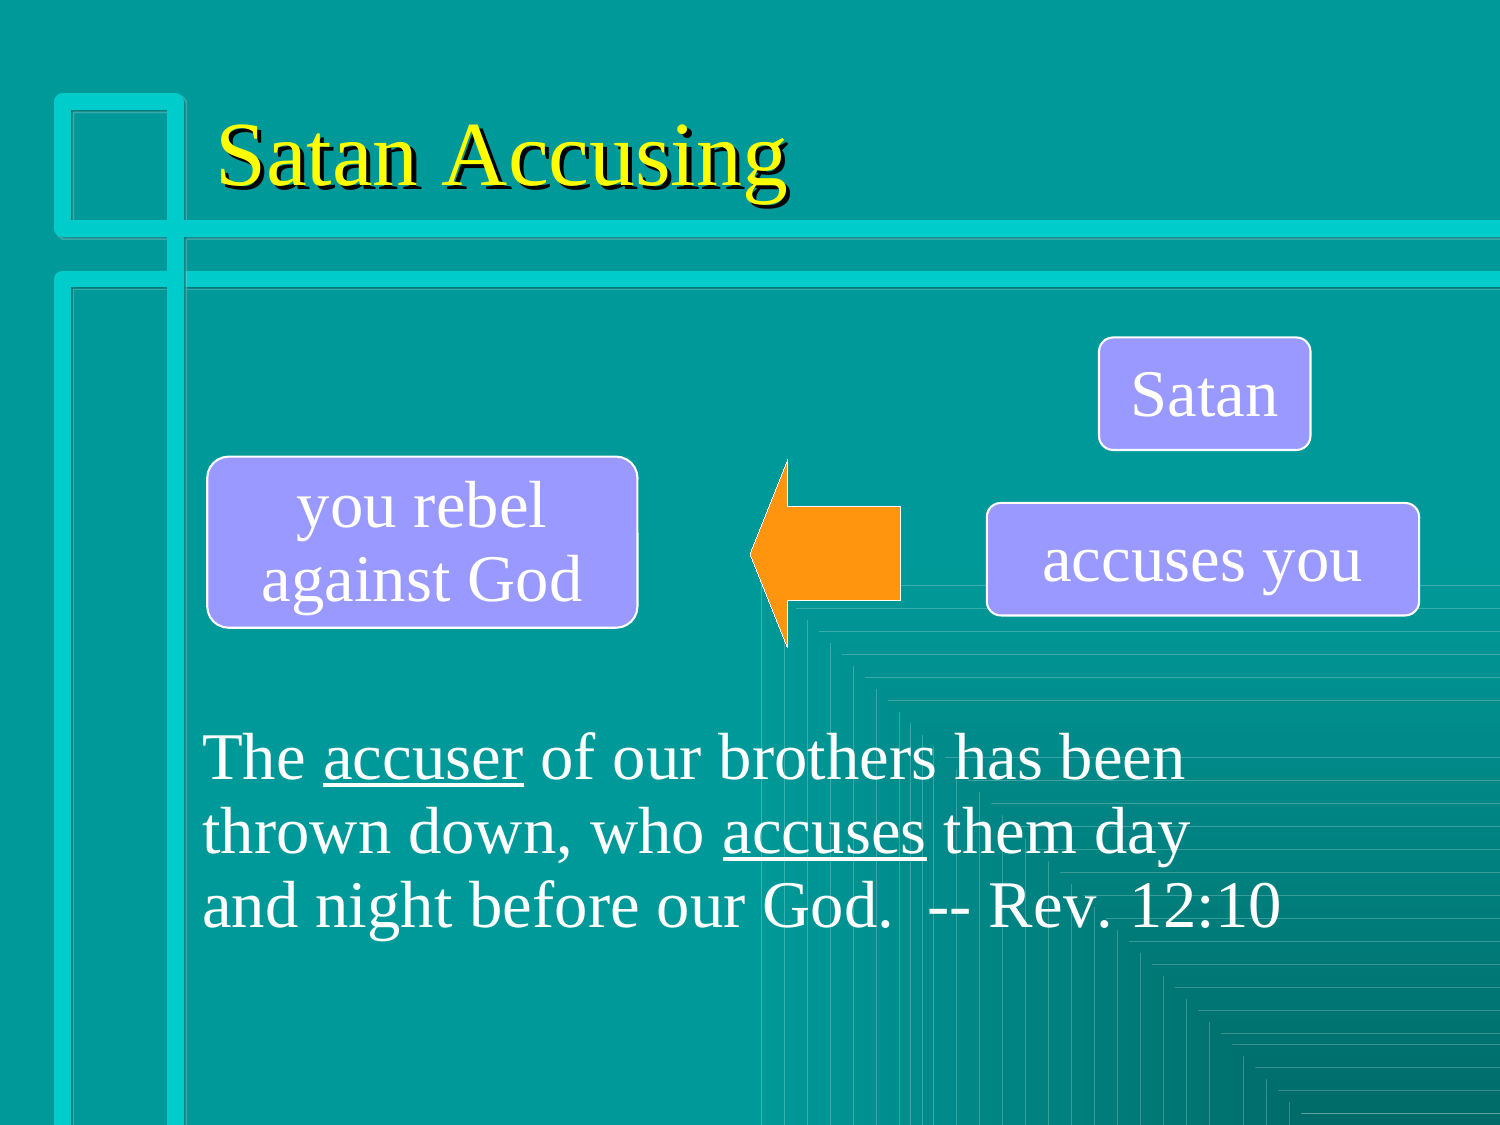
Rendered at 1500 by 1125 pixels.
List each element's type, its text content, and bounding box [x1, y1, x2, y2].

text_box [750, 459, 901, 648]
text_box you rebel against God [207, 456, 638, 628]
text_box accuses you [986, 502, 1420, 616]
title Satan Accusing [200, 34, 1476, 213]
text_box Satan [1099, 337, 1311, 451]
text_box The accuser of our brothers has been thrown down, who accuses them day and night before our God. -- Rev. 12:10 [187, 712, 1313, 950]
